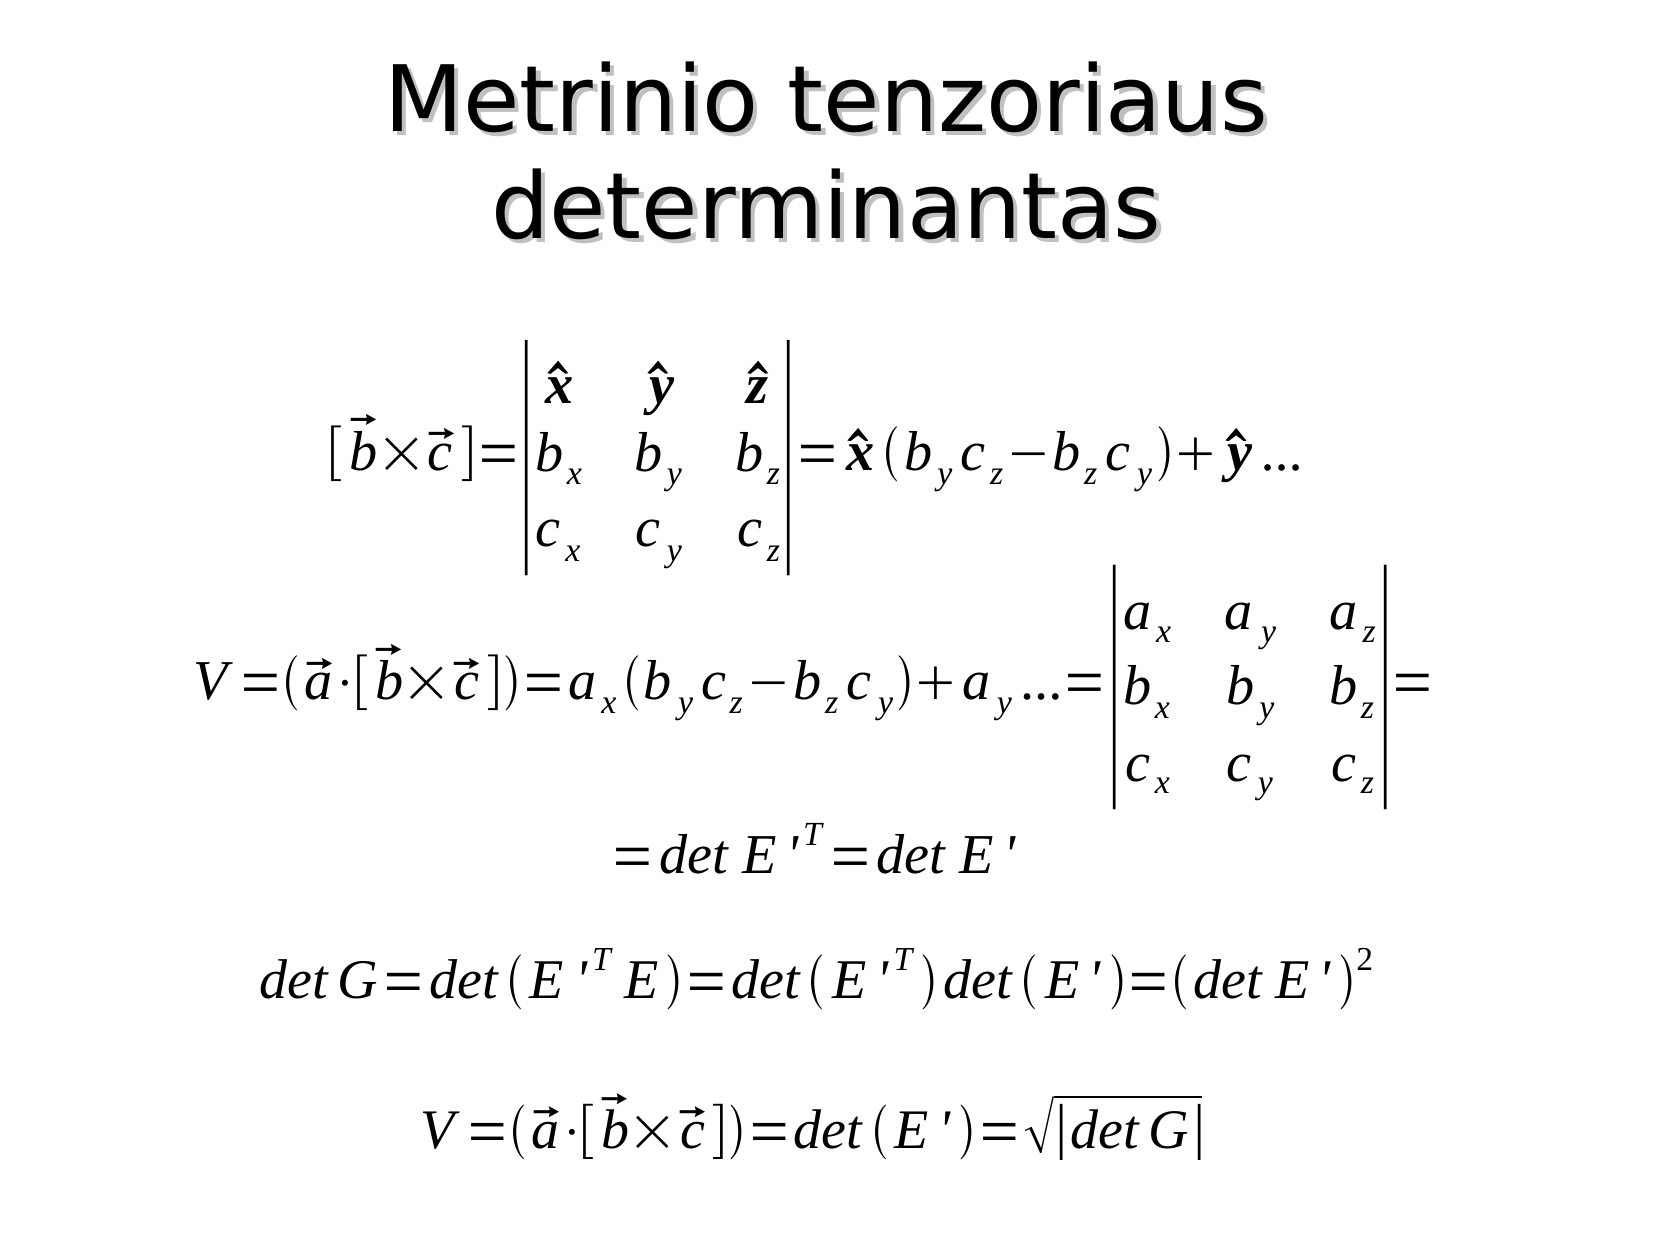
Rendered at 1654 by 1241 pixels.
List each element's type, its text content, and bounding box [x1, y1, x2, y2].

chart [187, 337, 1444, 887]
chart [414, 1089, 1217, 1163]
title Metrinio tenzoriaus determinantas [82, 45, 1571, 261]
chart [251, 940, 1380, 1013]
